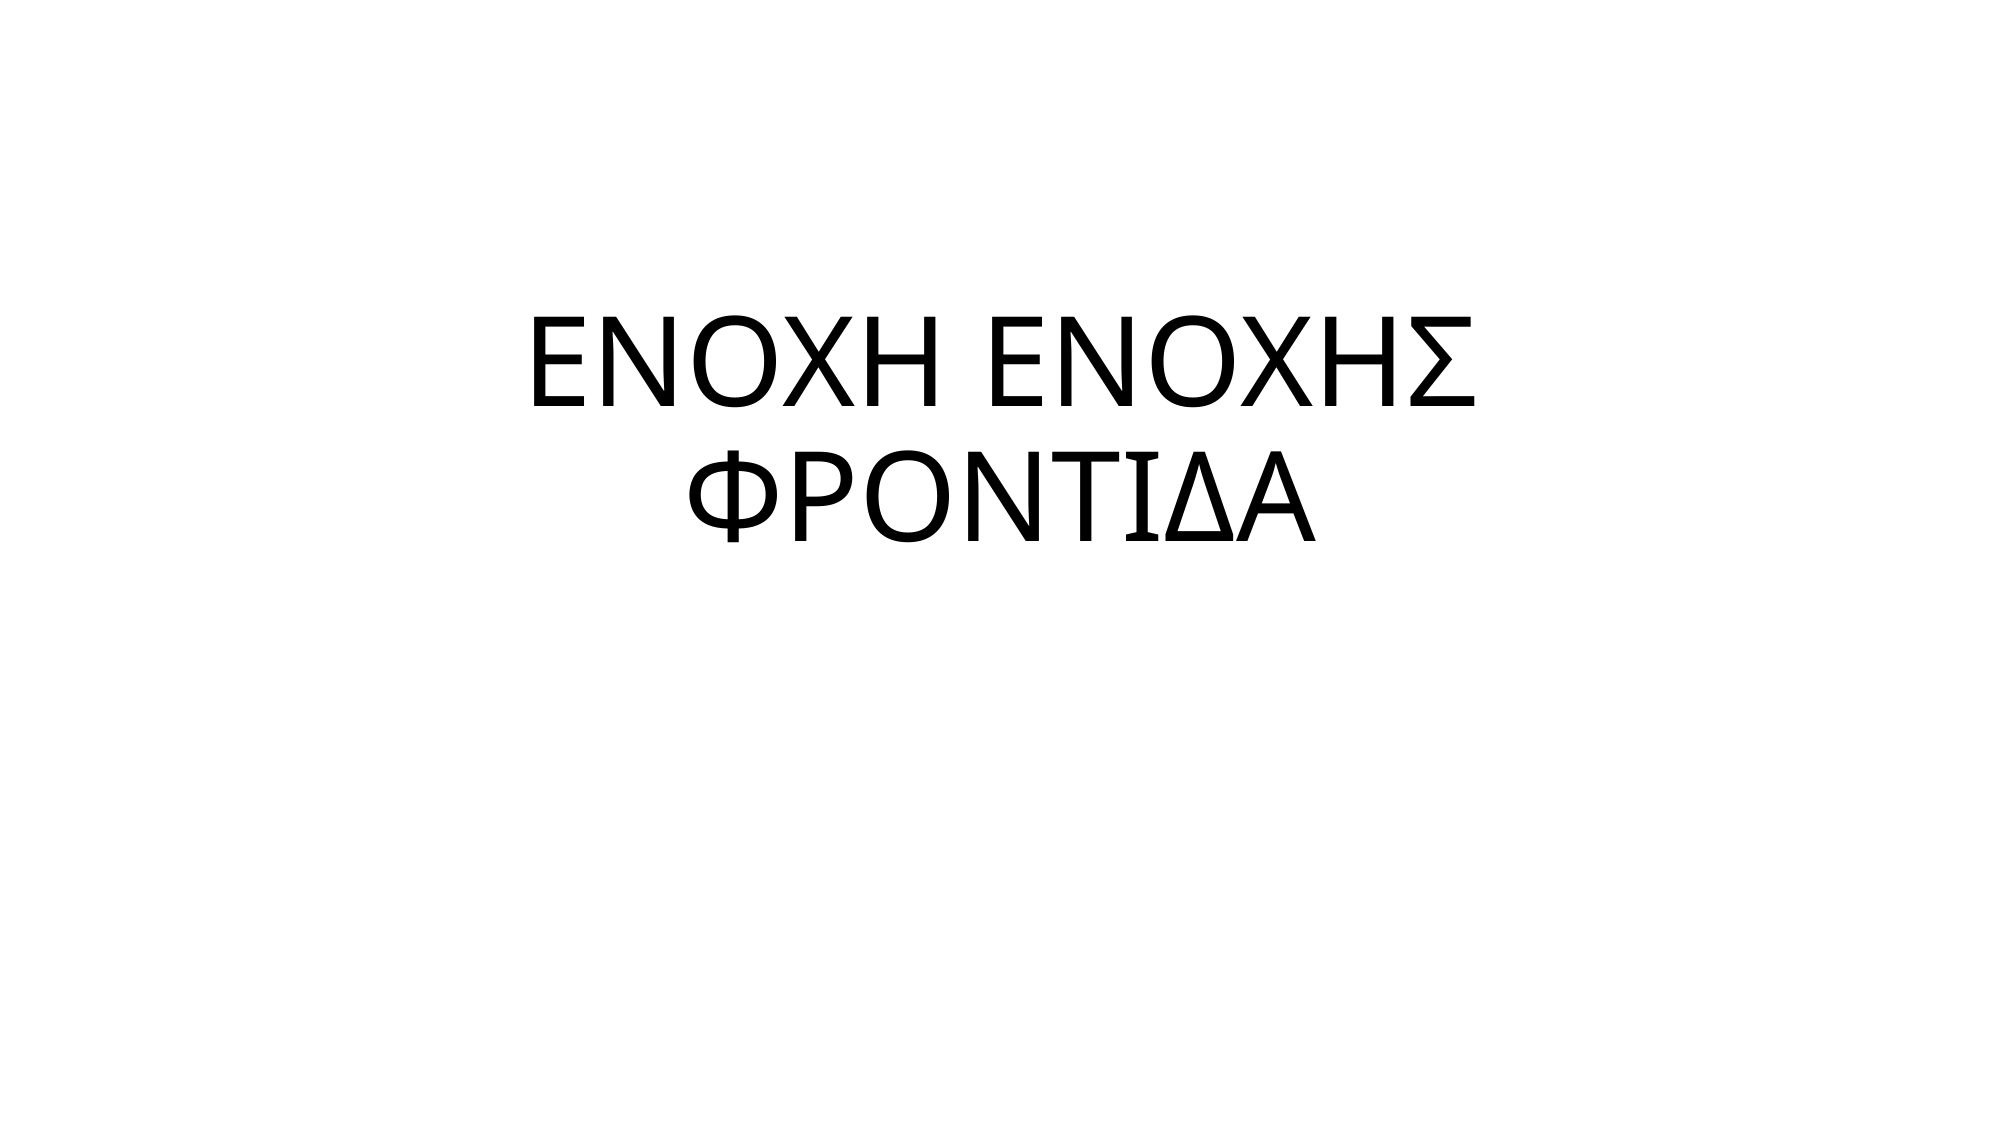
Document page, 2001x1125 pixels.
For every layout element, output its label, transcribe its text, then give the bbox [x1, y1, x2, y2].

title ΕΝΟΧΗ ΕΝΟΧΗΣ ΦΡΟΝΤΙΔΑ [249, 184, 1750, 576]
